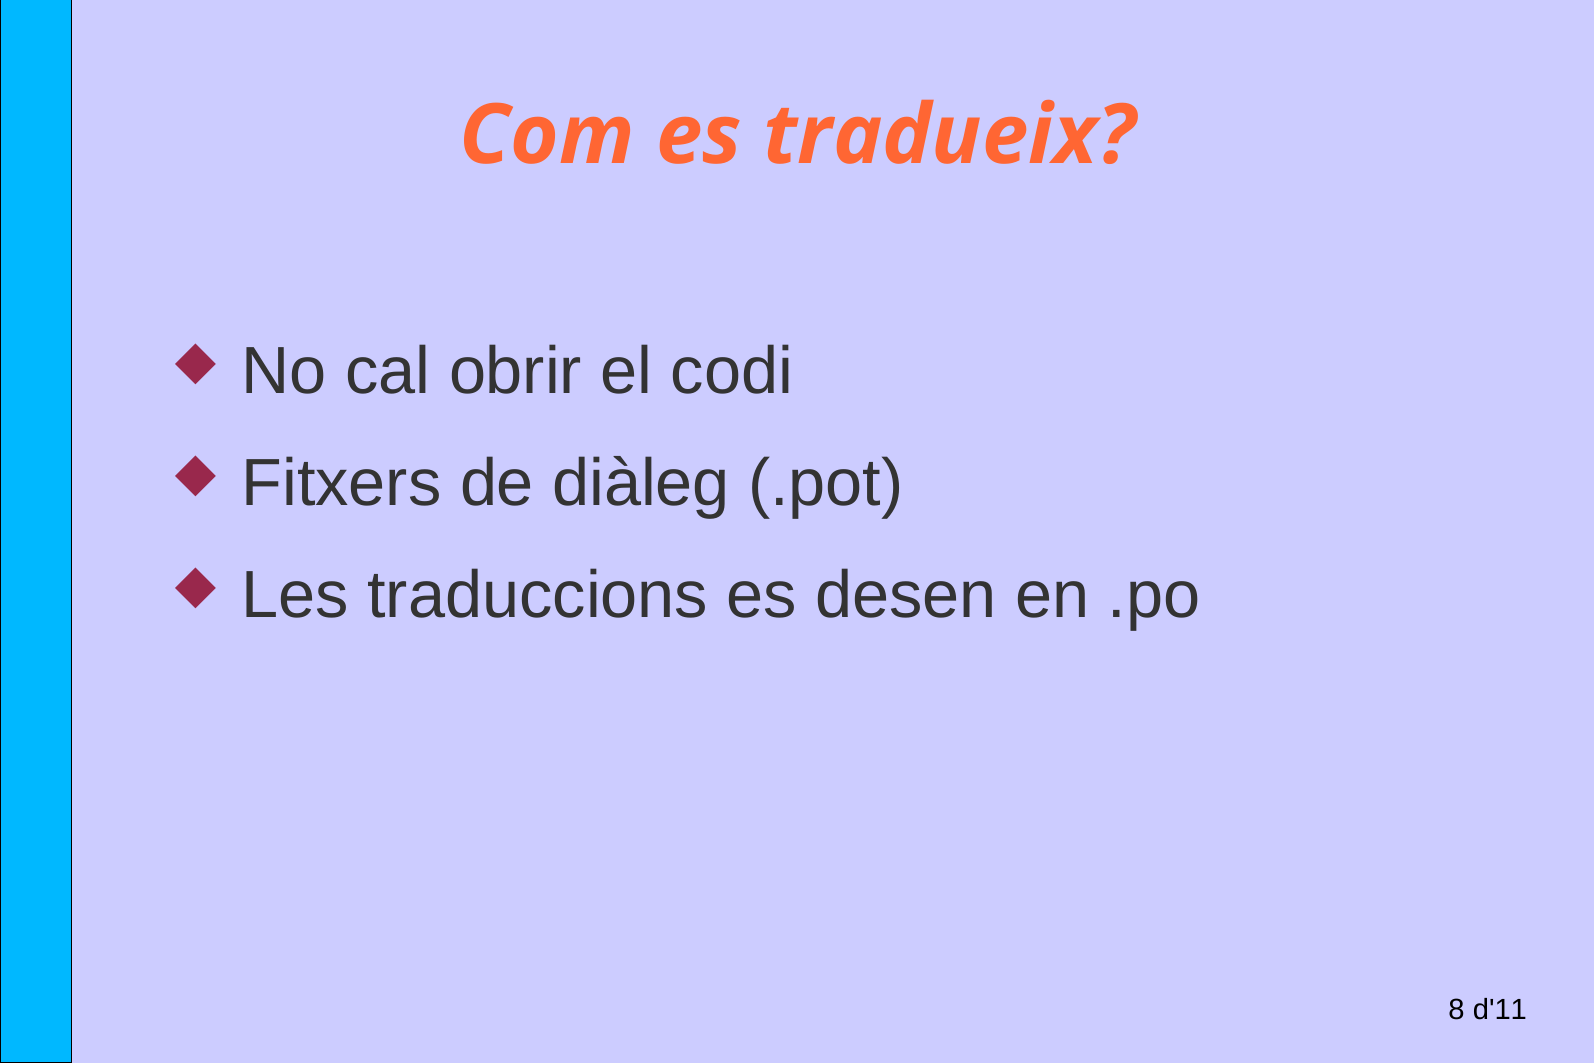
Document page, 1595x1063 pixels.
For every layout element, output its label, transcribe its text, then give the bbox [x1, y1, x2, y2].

list No cal obrir el codi Fitxers de diàleg (.pot) Les traduccions es desen en .po [147, 295, 1479, 966]
title Com es tradueix? [117, 42, 1479, 221]
text_box 8 d'11 [1448, 993, 1555, 1030]
